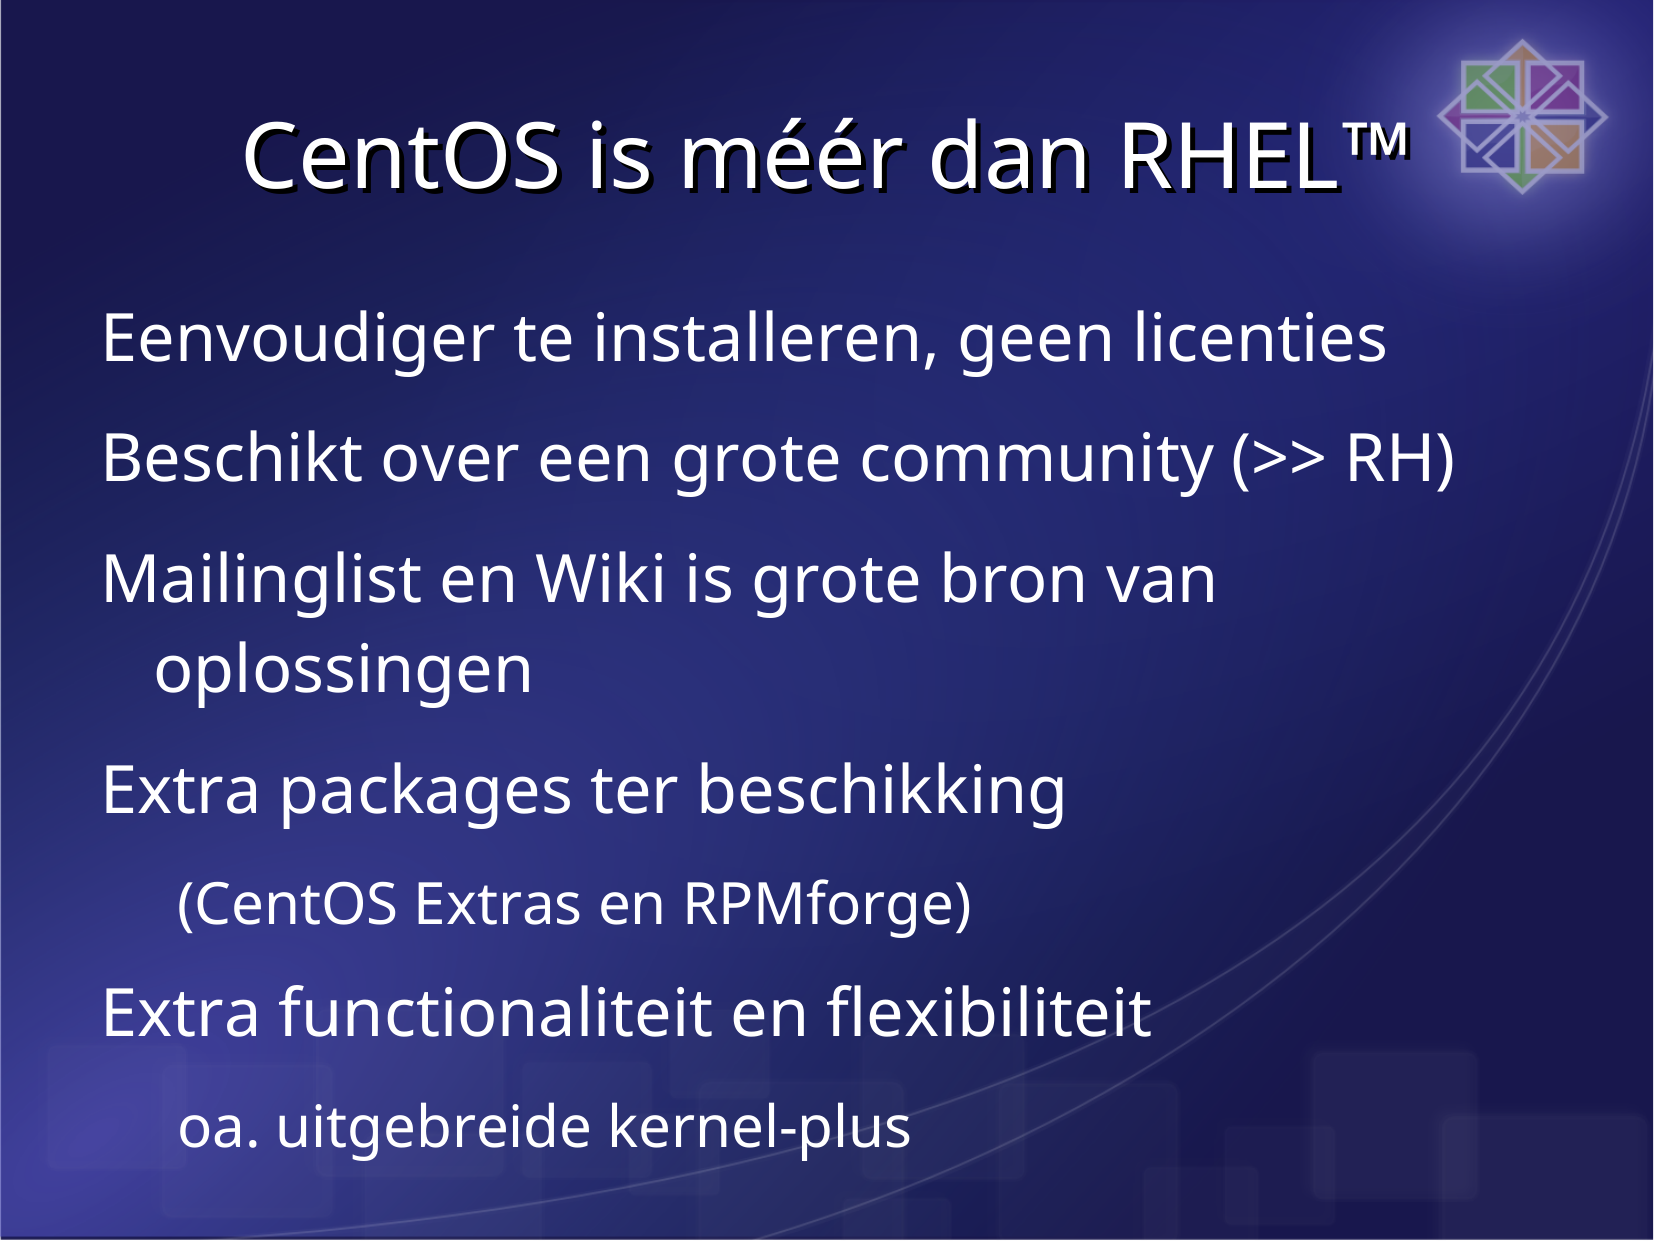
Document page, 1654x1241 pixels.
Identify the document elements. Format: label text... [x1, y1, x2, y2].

list Eenvoudiger te installeren, geen licenties Beschikt over een grote community (>> RH) Mailinglist en Wiki is grote bron van oplossingen Extra packages ter beschikking (CentOS Extras en RPMforge) Extra functionaliteit en flexibiliteit oa. uitgebreide kernel-plus [82, 290, 1571, 1095]
picture [0, 0, 1654, 1241]
title CentOS is méér dan RHEL™ [82, 56, 1571, 250]
